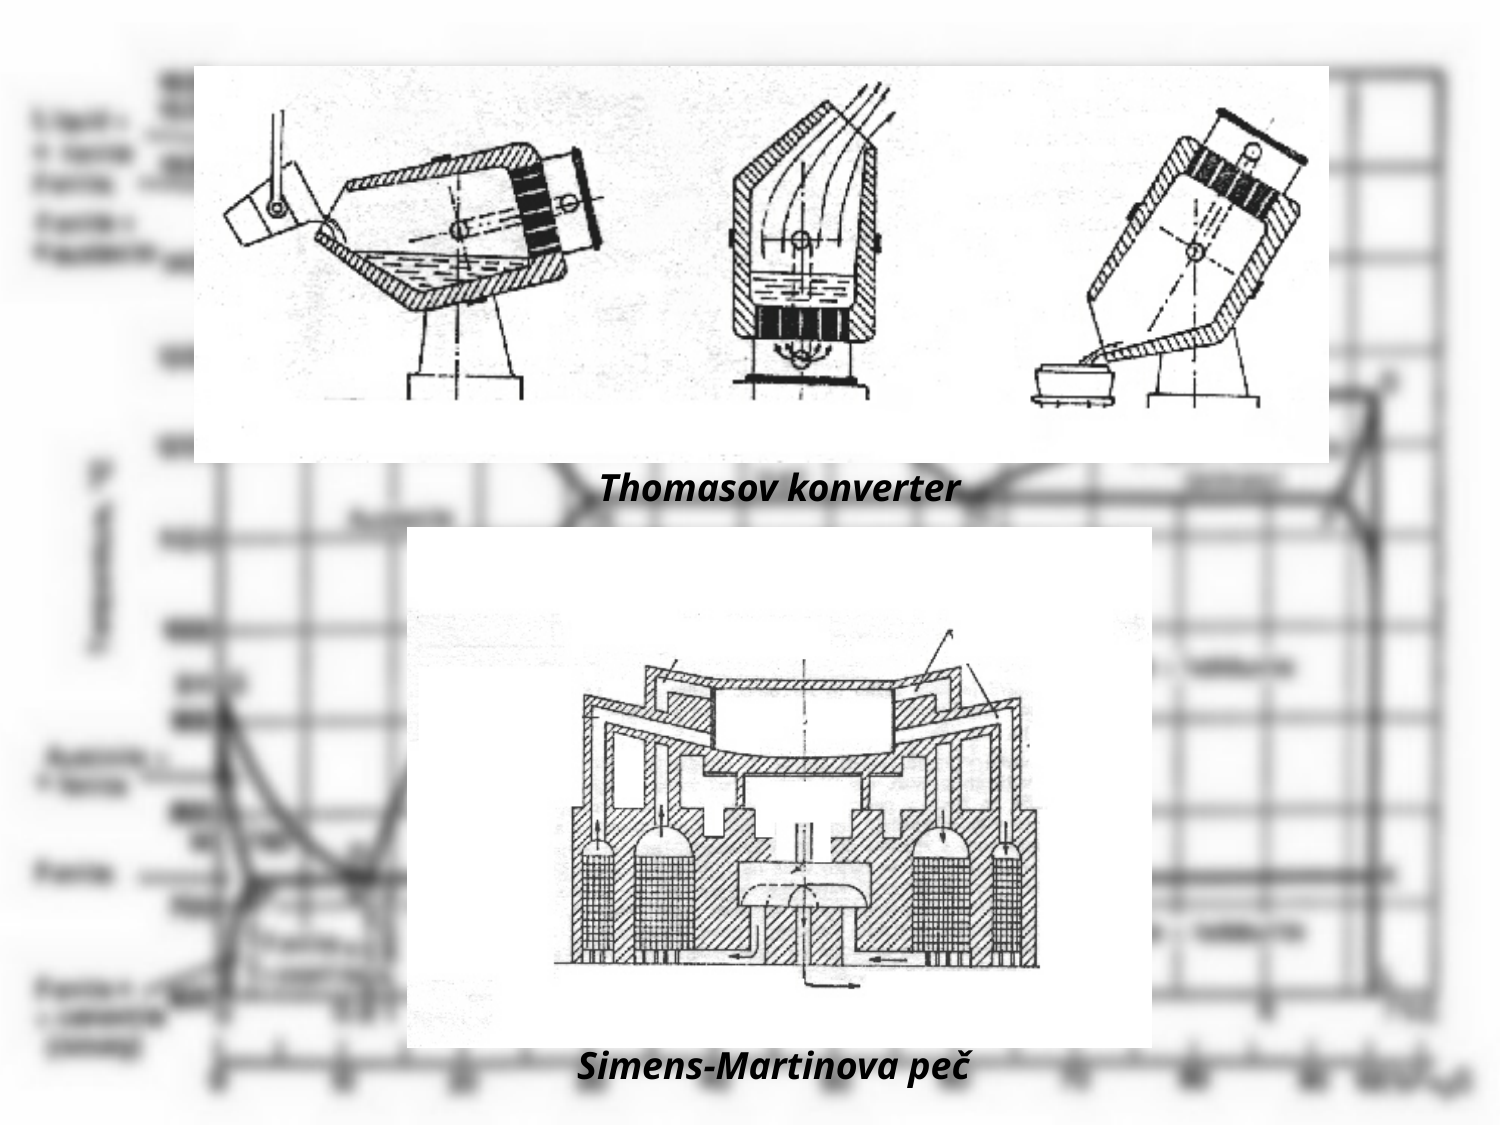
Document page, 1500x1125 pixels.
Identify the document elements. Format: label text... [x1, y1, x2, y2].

text_box Thomasov konverter [407, 456, 1152, 517]
text_box Simens-Martinova peč [454, 1034, 1093, 1095]
picture [0, 0, 1500, 1125]
